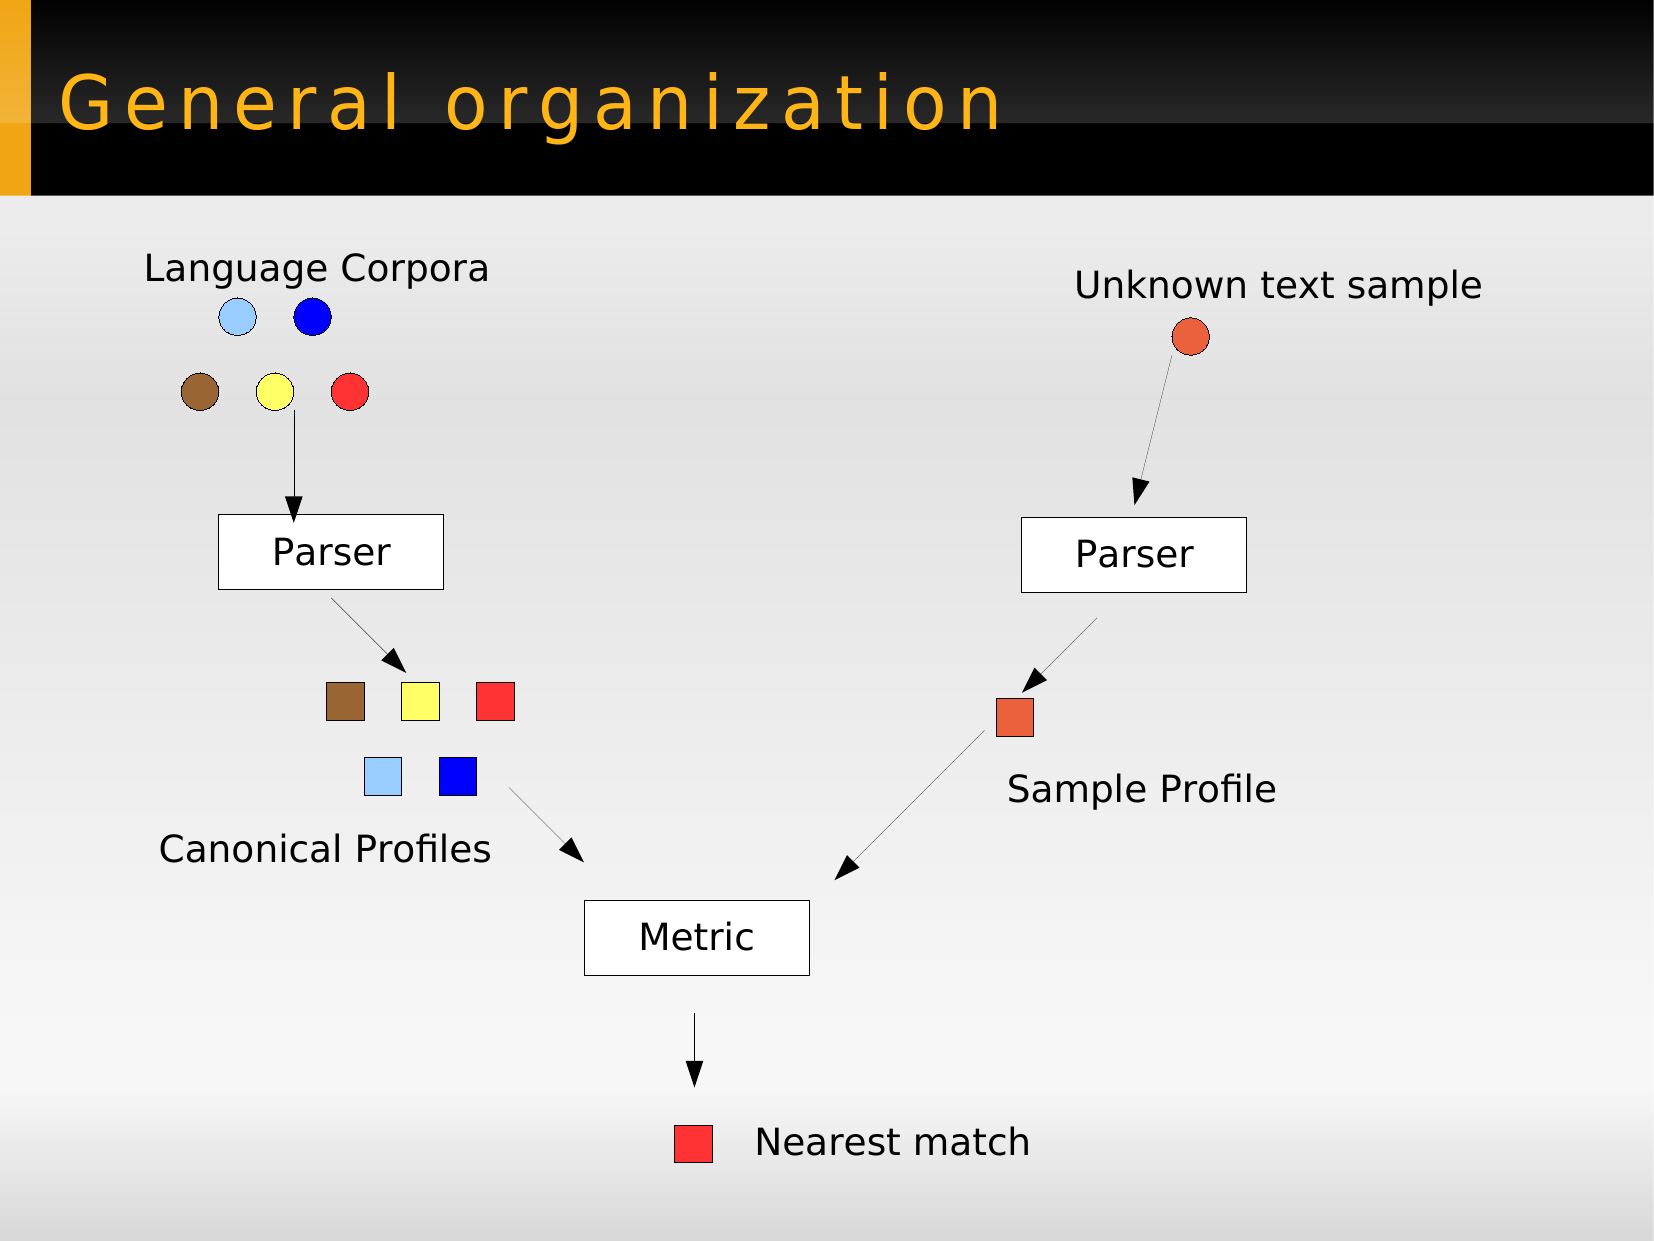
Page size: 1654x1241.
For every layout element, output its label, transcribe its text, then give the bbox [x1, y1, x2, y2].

text_box [181, 372, 219, 411]
text_box Language Corpora [128, 239, 506, 298]
text_box Nearest match [739, 1113, 1047, 1172]
text_box Metric [584, 900, 810, 976]
text_box [331, 372, 369, 411]
text_box [293, 298, 332, 336]
title General organization [59, 29, 1270, 178]
text_box [364, 757, 402, 796]
text_box Canonical Profiles [143, 820, 508, 879]
text_box [218, 298, 257, 336]
text_box [256, 372, 294, 411]
text_box [439, 757, 477, 796]
text_box Sample Profile [992, 760, 1293, 820]
text_box Unknown text sample [1059, 256, 1499, 315]
text_box Parser [218, 514, 444, 590]
text_box Parser [1021, 517, 1247, 593]
text_box [476, 682, 515, 721]
text_box [401, 682, 440, 721]
text_box [674, 1125, 713, 1163]
text_box [1171, 317, 1210, 356]
picture [0, 0, 1654, 1241]
text_box [326, 682, 365, 721]
text_box [996, 698, 1034, 737]
